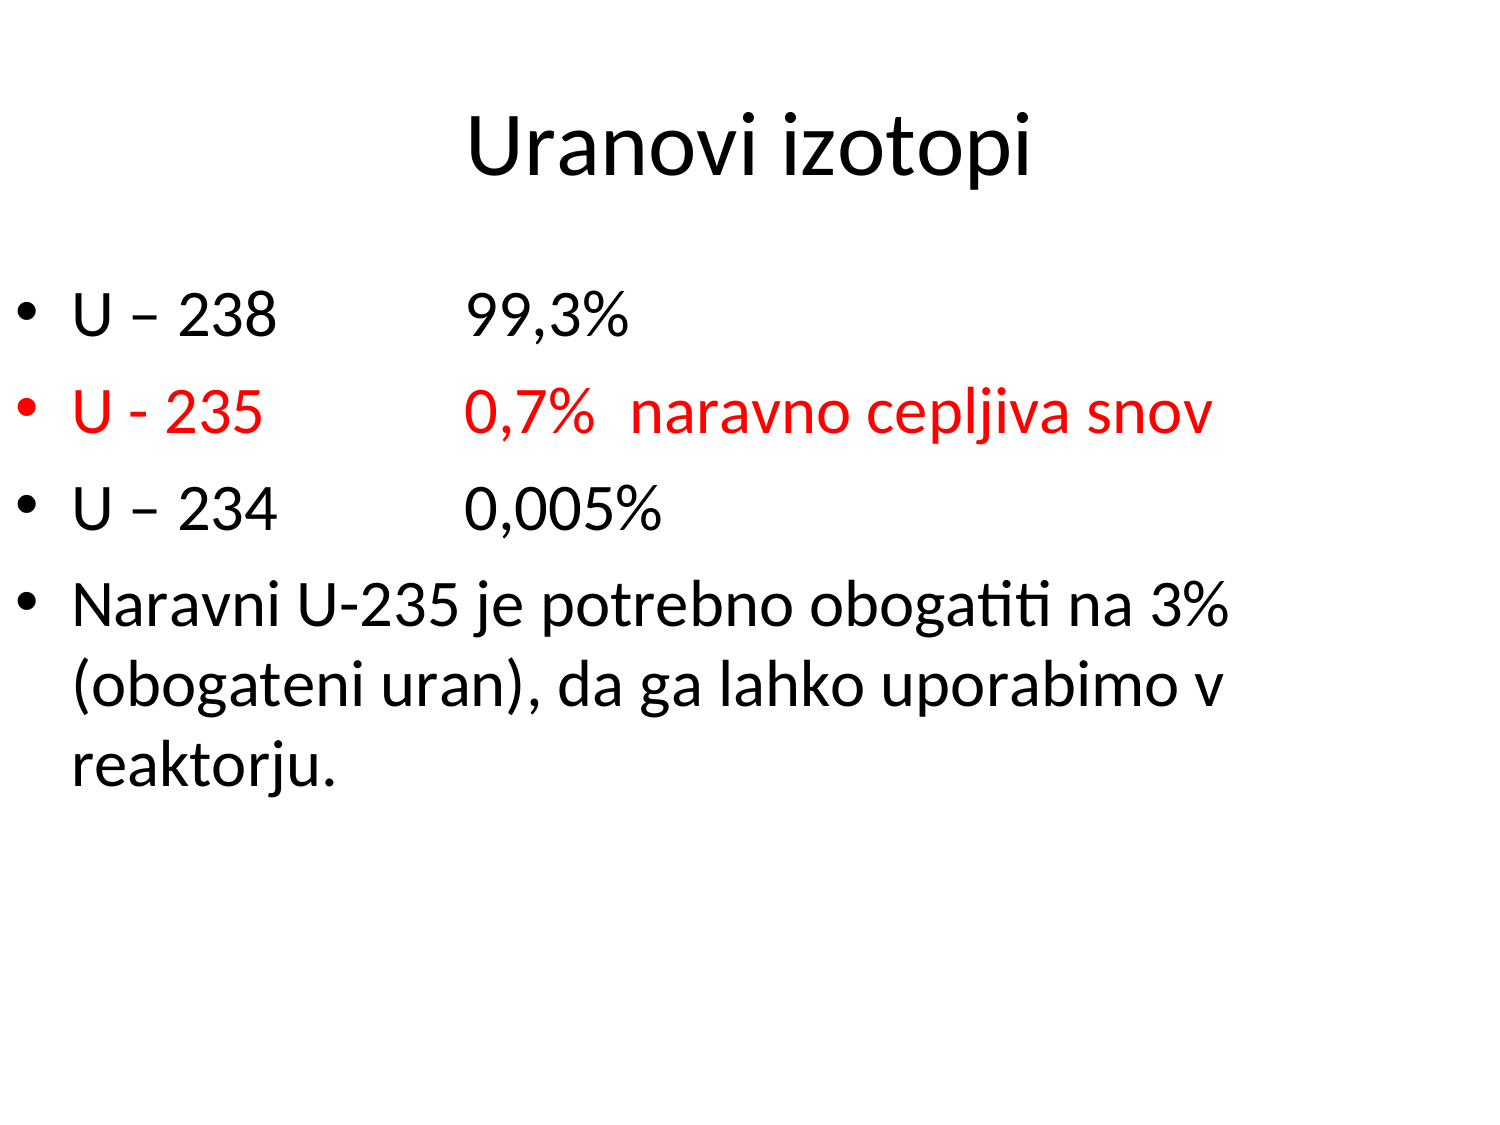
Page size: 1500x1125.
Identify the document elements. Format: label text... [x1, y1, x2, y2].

text_box U – 238 99,3% U - 235 0,7% naravno cepljiva snov U – 234 0,005% Naravni U-235 je potrebno obogatiti na 3% (obogateni uran), da ga lahko uporabimo v reaktorju. [0, 262, 1500, 1005]
text_box Uranovi izotopi [75, 45, 1426, 233]
